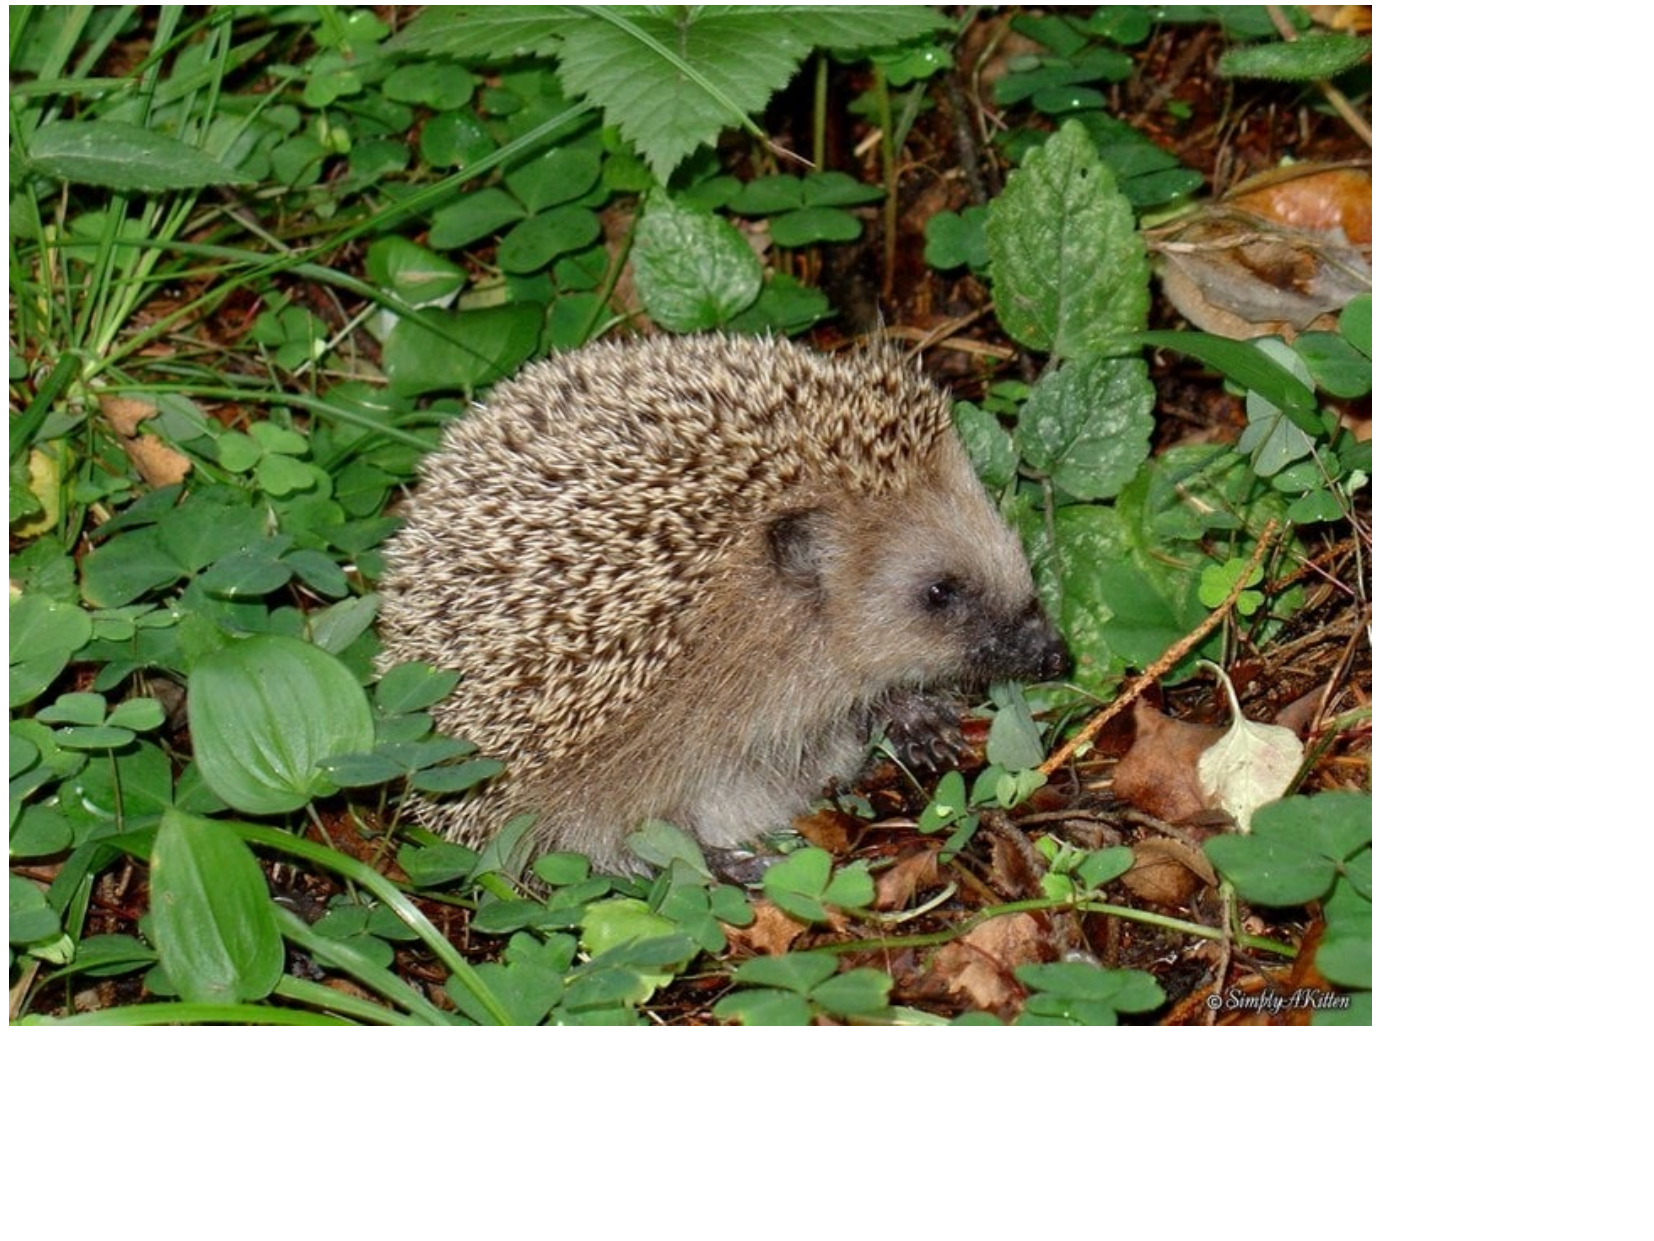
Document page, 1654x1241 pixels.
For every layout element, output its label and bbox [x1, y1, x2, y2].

picture [9, 5, 1372, 1026]
